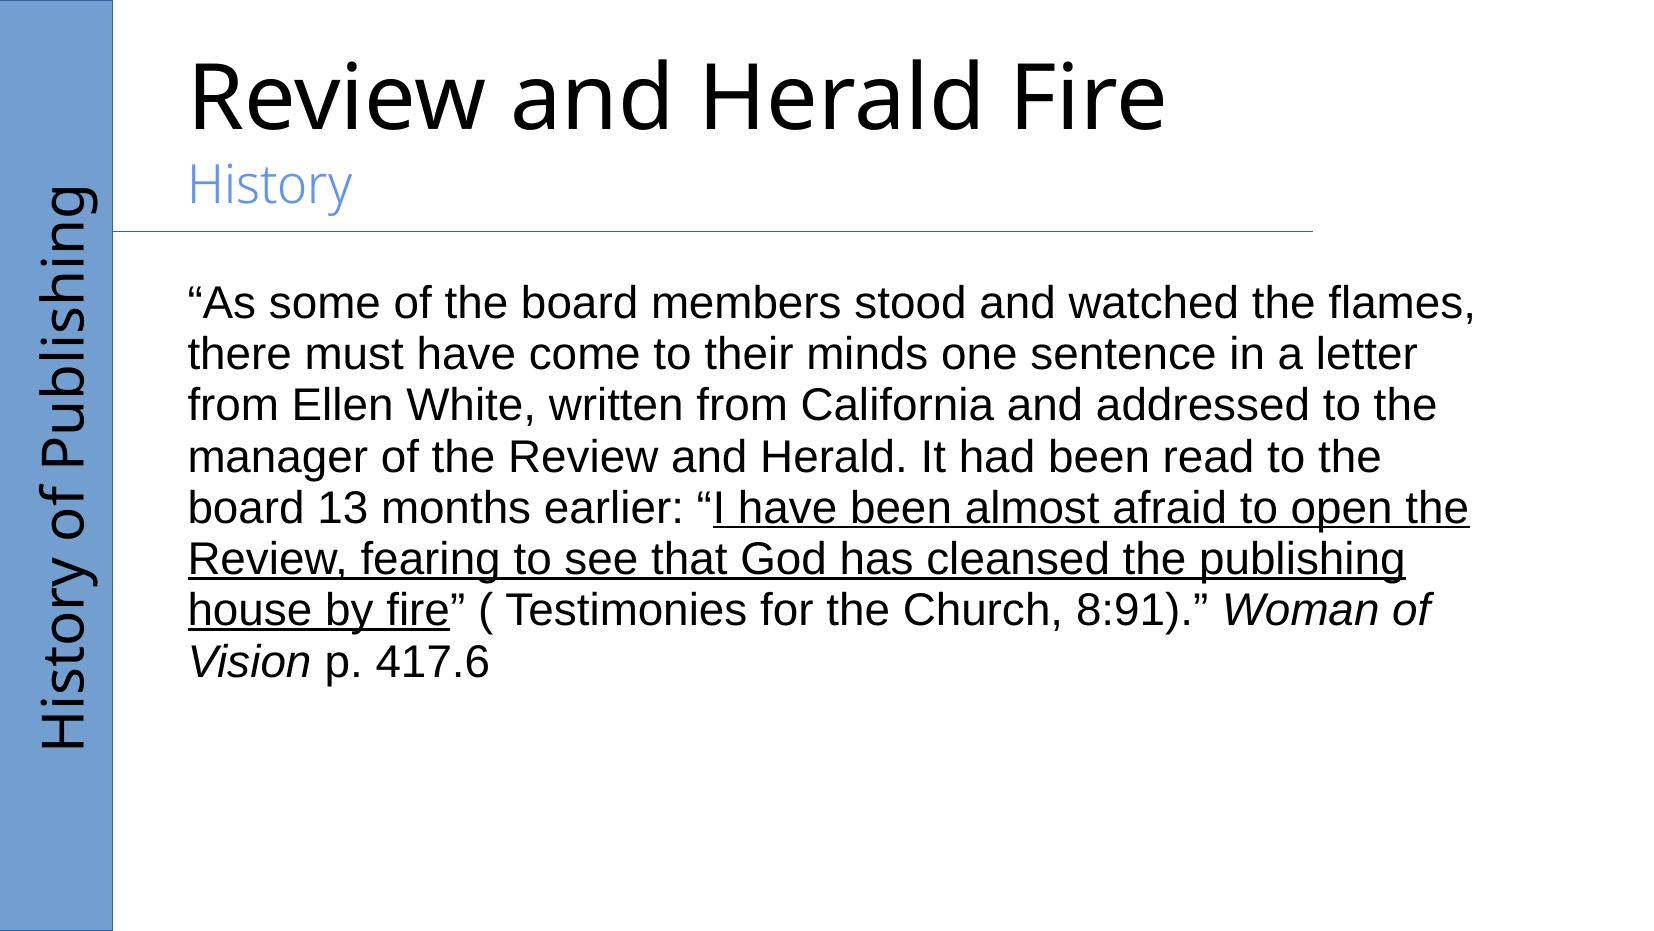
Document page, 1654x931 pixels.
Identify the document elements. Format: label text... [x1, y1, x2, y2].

text_box “As some of the board members stood and watched the flames, there must have come to their minds one sentence in a letter from Ellen White, written from California and addressed to the manager of the Review and Herald. It had been read to the board 13 months earlier: “I have been almost afraid to open the Review, fearing to see that God has cleansed the publishing house by fire” ( Testimonies for the Church, 8:91).” Woman of Vision p. 417.6 [187, 276, 1501, 865]
title History [187, 125, 1571, 239]
text_box History of Publishing [13, 37, 105, 901]
text_box [0, 0, 113, 931]
title Review and Herald Fire [187, 33, 1571, 125]
